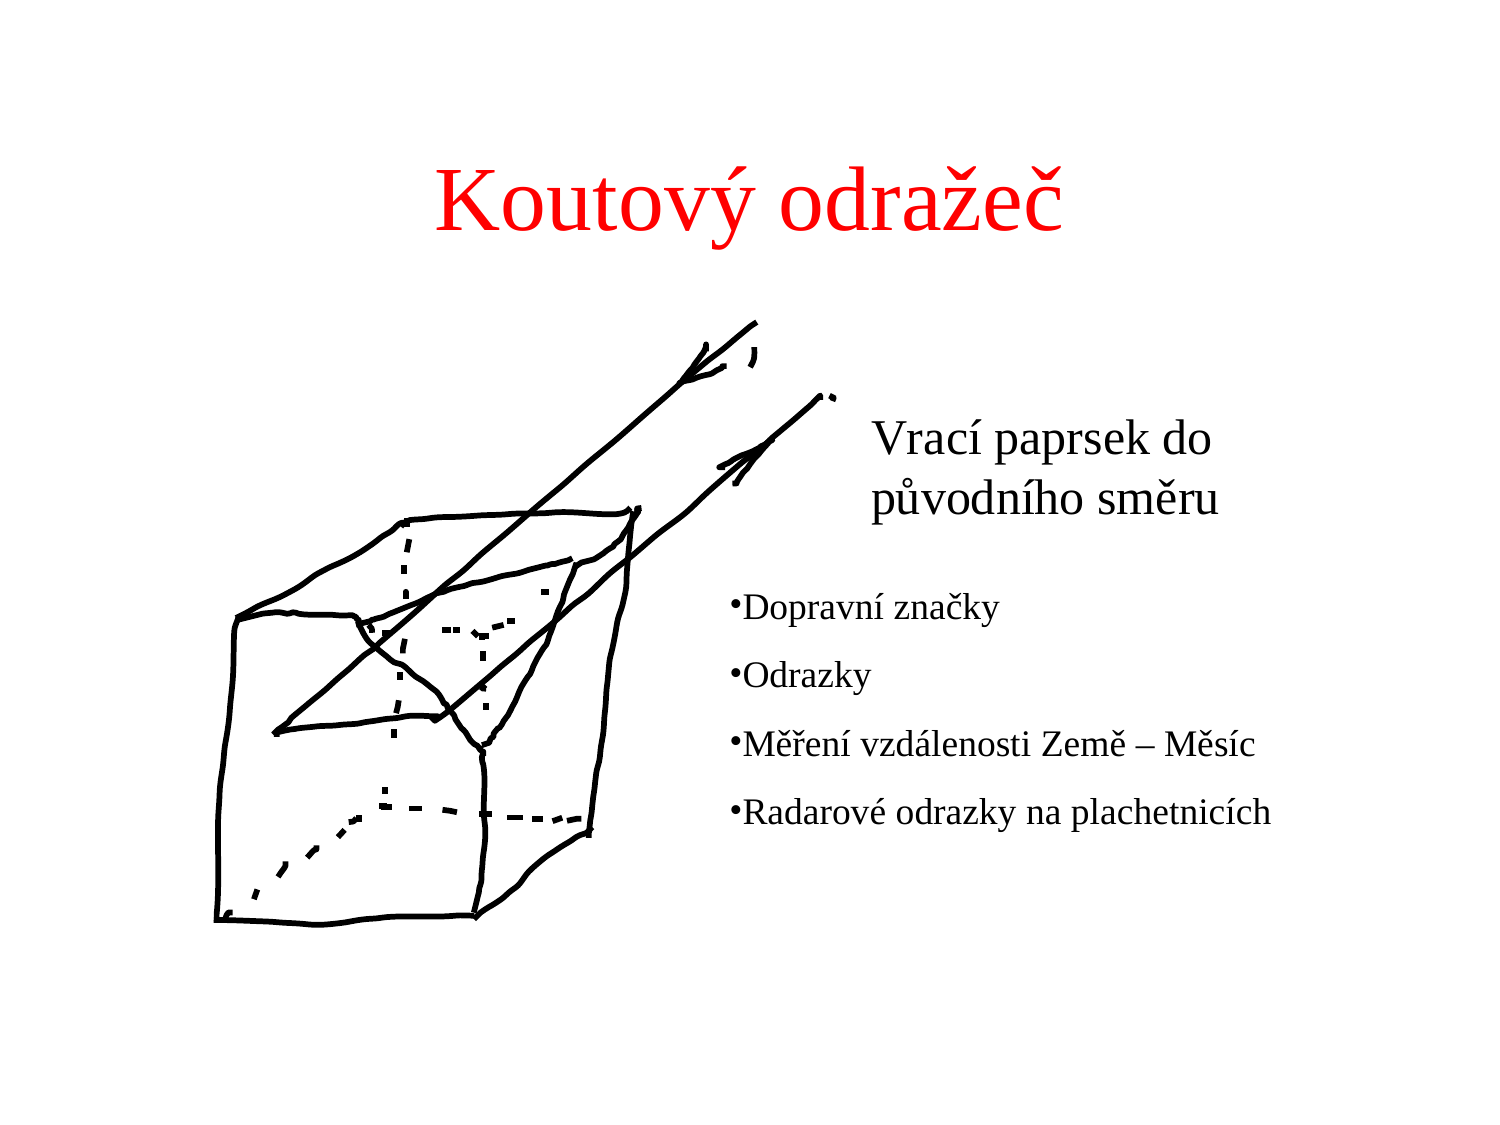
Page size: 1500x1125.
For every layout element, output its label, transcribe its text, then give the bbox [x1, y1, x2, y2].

text_box Dopravní značky Odrazky Měření vzdálenosti Země – Měsíc Radarové odrazky na plachetnicích [714, 574, 1317, 840]
text_box Vrací paprsek do původního směru [856, 397, 1412, 533]
title Koutový odražeč [112, 99, 1388, 288]
